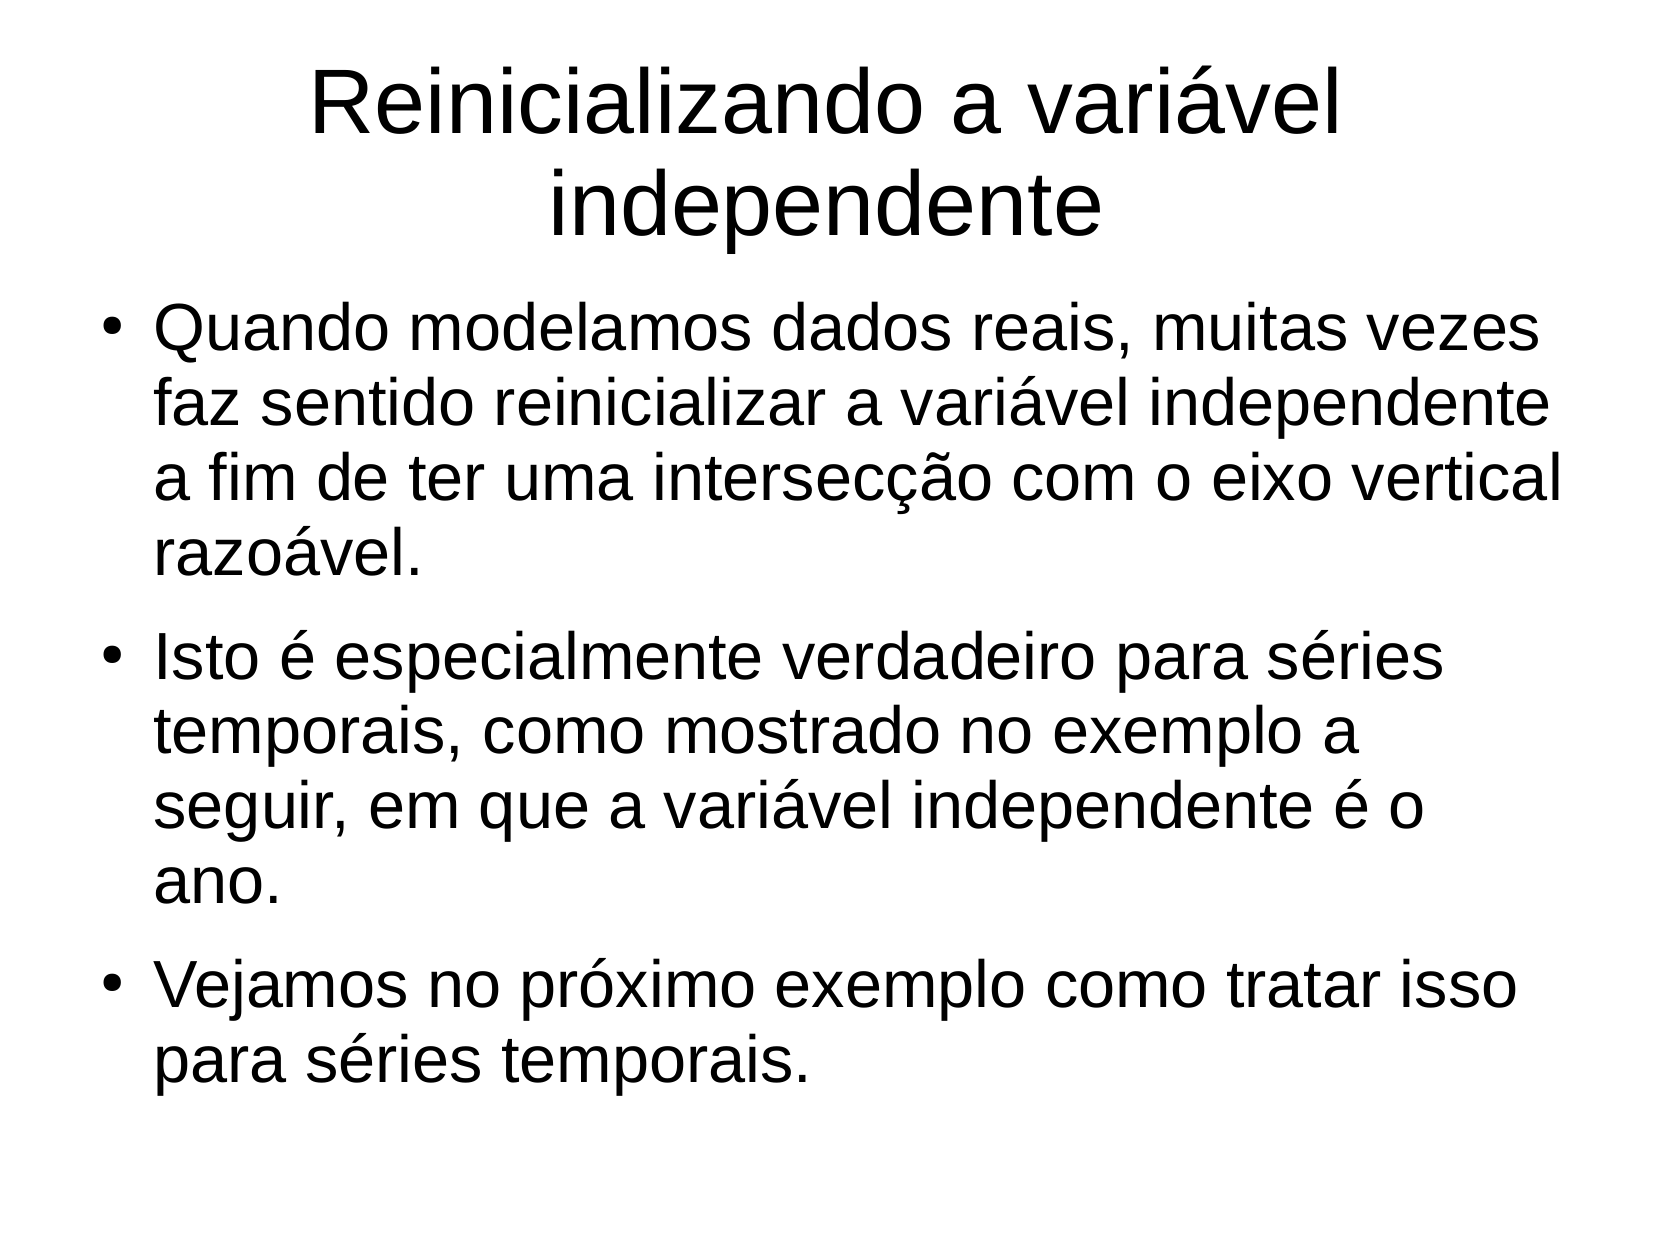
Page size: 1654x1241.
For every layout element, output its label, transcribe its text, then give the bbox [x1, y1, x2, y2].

title Reinicializando a variável independente [82, 49, 1571, 257]
list Quando modelamos dados reais, muitas vezes faz sentido reinicializar a variável independente a fim de ter uma intersecção com o eixo vertical razoável. Isto é especialmente verdadeiro para séries temporais, como mostrado no exemplo a seguir, em que a variável independente é o ano. Vejamos no próximo exemplo como tratar isso para séries temporais. [82, 290, 1571, 1010]
